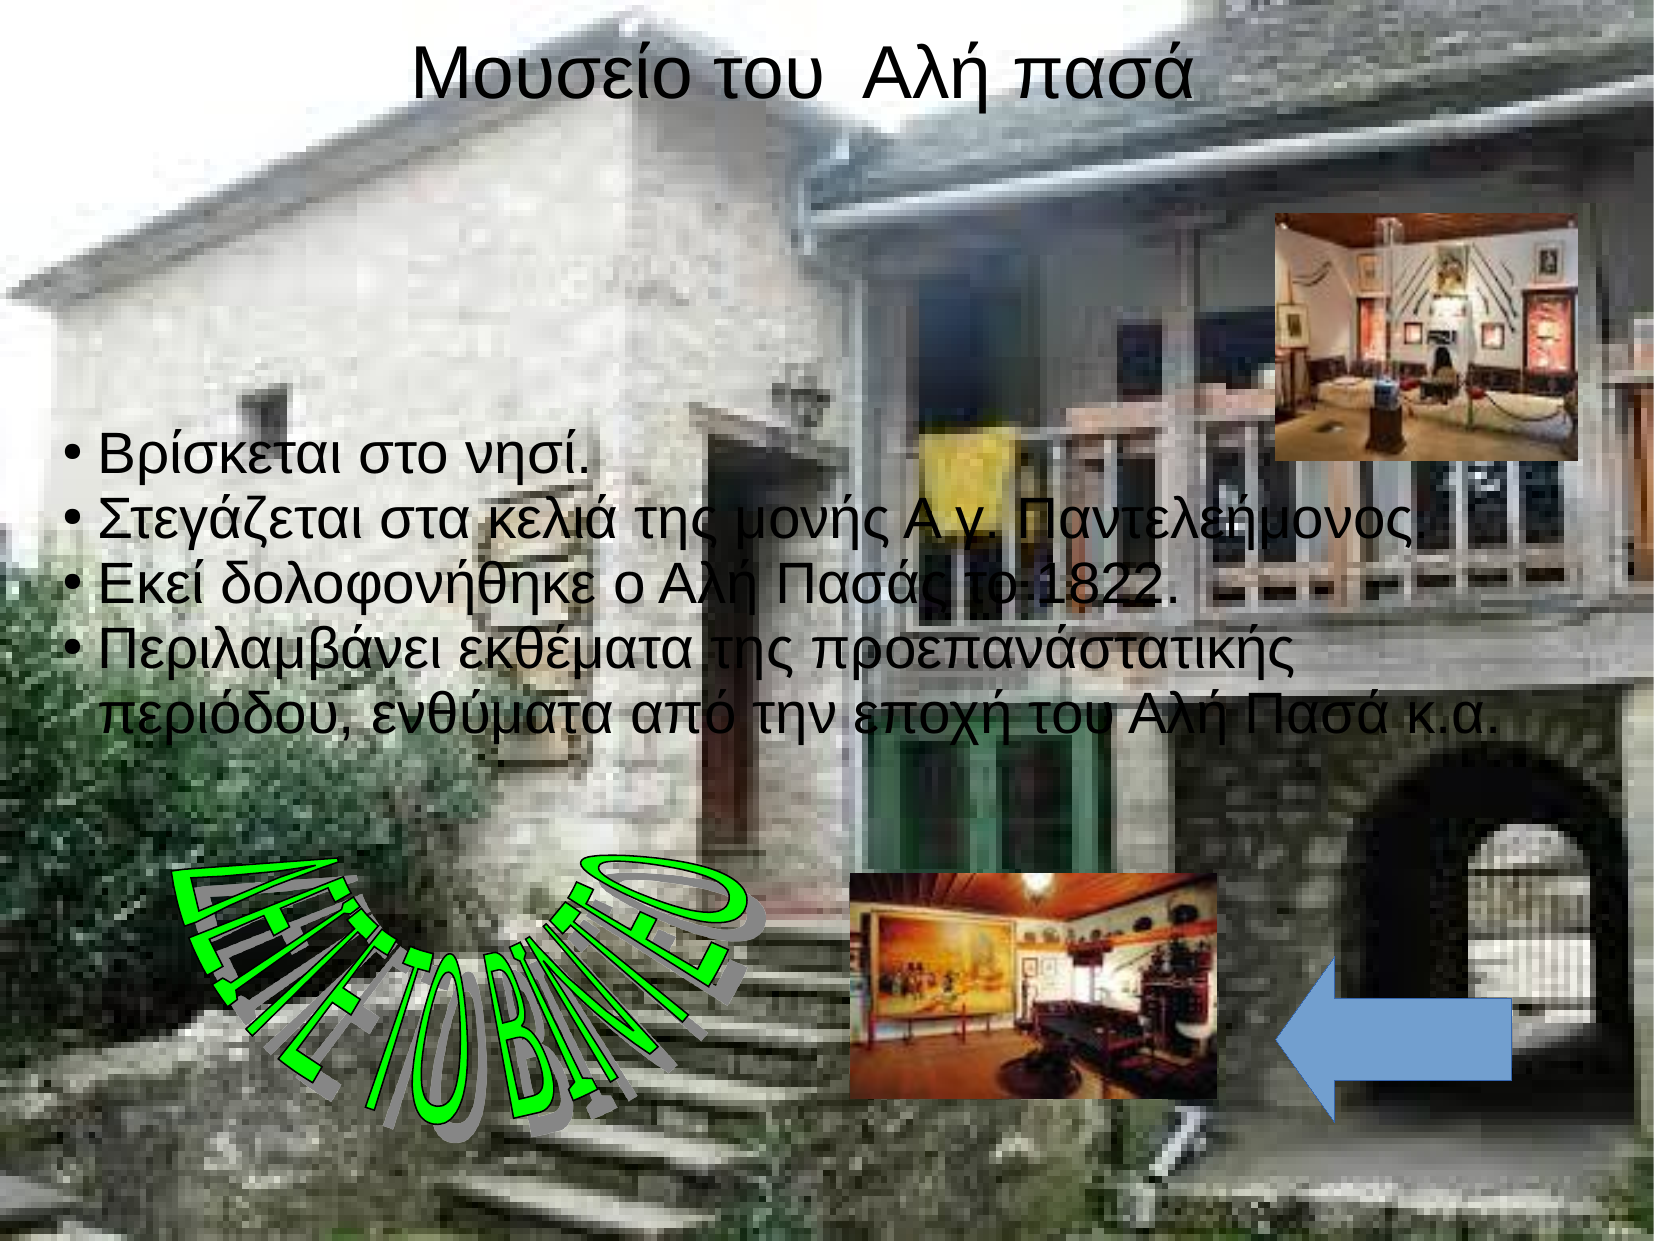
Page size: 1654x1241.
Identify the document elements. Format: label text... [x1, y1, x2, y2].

text_box ΔΕΙΤΕ ΤΟ ΒΙΝΤΕΟ [567, 881, 729, 987]
text_box ΔΕΙΤΕ ΤΟ ΒΙΝΤΕΟ [483, 952, 554, 1119]
text_box ΔΕΙΤΕ ΤΟ ΒΙΝΤΕΟ [525, 923, 659, 1083]
text_box Βρίσκεται στο νησί. Στεγάζεται στα κελιά της μονής Α γ. Παντελεήμονος. Εκεί δολοφονήθηκε ο Αλή Πασάς το 1822. Περιλαμβάνει εκθέματα της προεπανάστατικής περιόδου, ενθύματα από την εποχή του Αλή Πασά κ.α. [47, 413, 1571, 755]
text_box [1275, 956, 1512, 1123]
text_box ΔΕΙΤΕ ΤΟ ΒΙΝΤΕΟ [212, 896, 379, 1036]
text_box ΔΕΙΤΕ ΤΟ ΒΙΝΤΕΟ [171, 858, 339, 927]
text_box ΔΕΙΤΕ ΤΟ ΒΙΝΤΕΟ [580, 855, 747, 923]
text_box ΔΕΙΤΕ ΤΟ ΒΙΝΤΕΟ [278, 929, 397, 1083]
text_box ΔΕΙΤΕ ΤΟ ΒΙΝΤΕΟ [188, 876, 352, 976]
text_box ΔΕΙΤΕ ΤΟ ΒΙΝΤΕΟ [509, 942, 598, 1101]
picture [0, 0, 1654, 1241]
text_box ΔΕΙΤΕ ΤΟ ΒΙΝΤΕΟ [412, 953, 468, 1125]
text_box ΔΕΙΤΕ ΤΟ ΒΙΝΤΕΟ [549, 901, 689, 1023]
text_box ΔΕΙΤΕ ΤΟ ΒΙΝΤΕΟ [365, 946, 434, 1111]
text_box Μουσείο του Αλή πασά [129, 23, 1477, 123]
